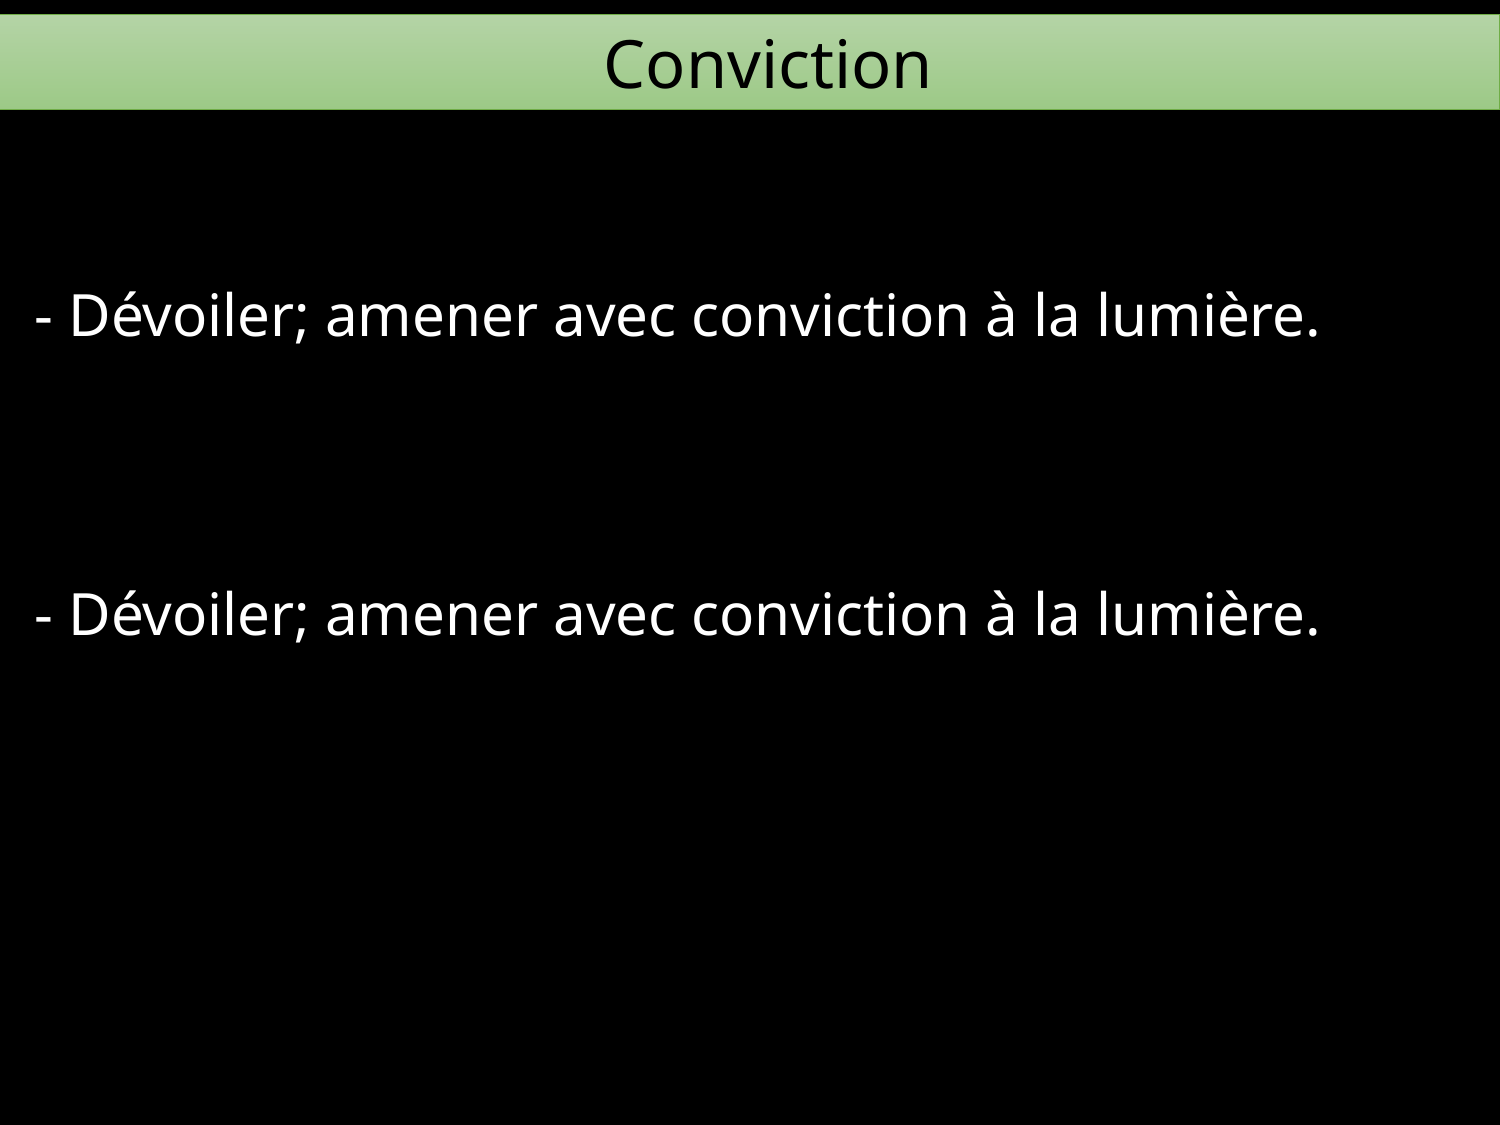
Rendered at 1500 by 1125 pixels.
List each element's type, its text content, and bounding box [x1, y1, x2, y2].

text_box - Dévoiler; amener avec conviction à la lumière. [20, 570, 1480, 655]
text_box Conviction [0, 14, 1500, 110]
text_box - Dévoiler; amener avec conviction à la lumière. [20, 270, 1480, 356]
